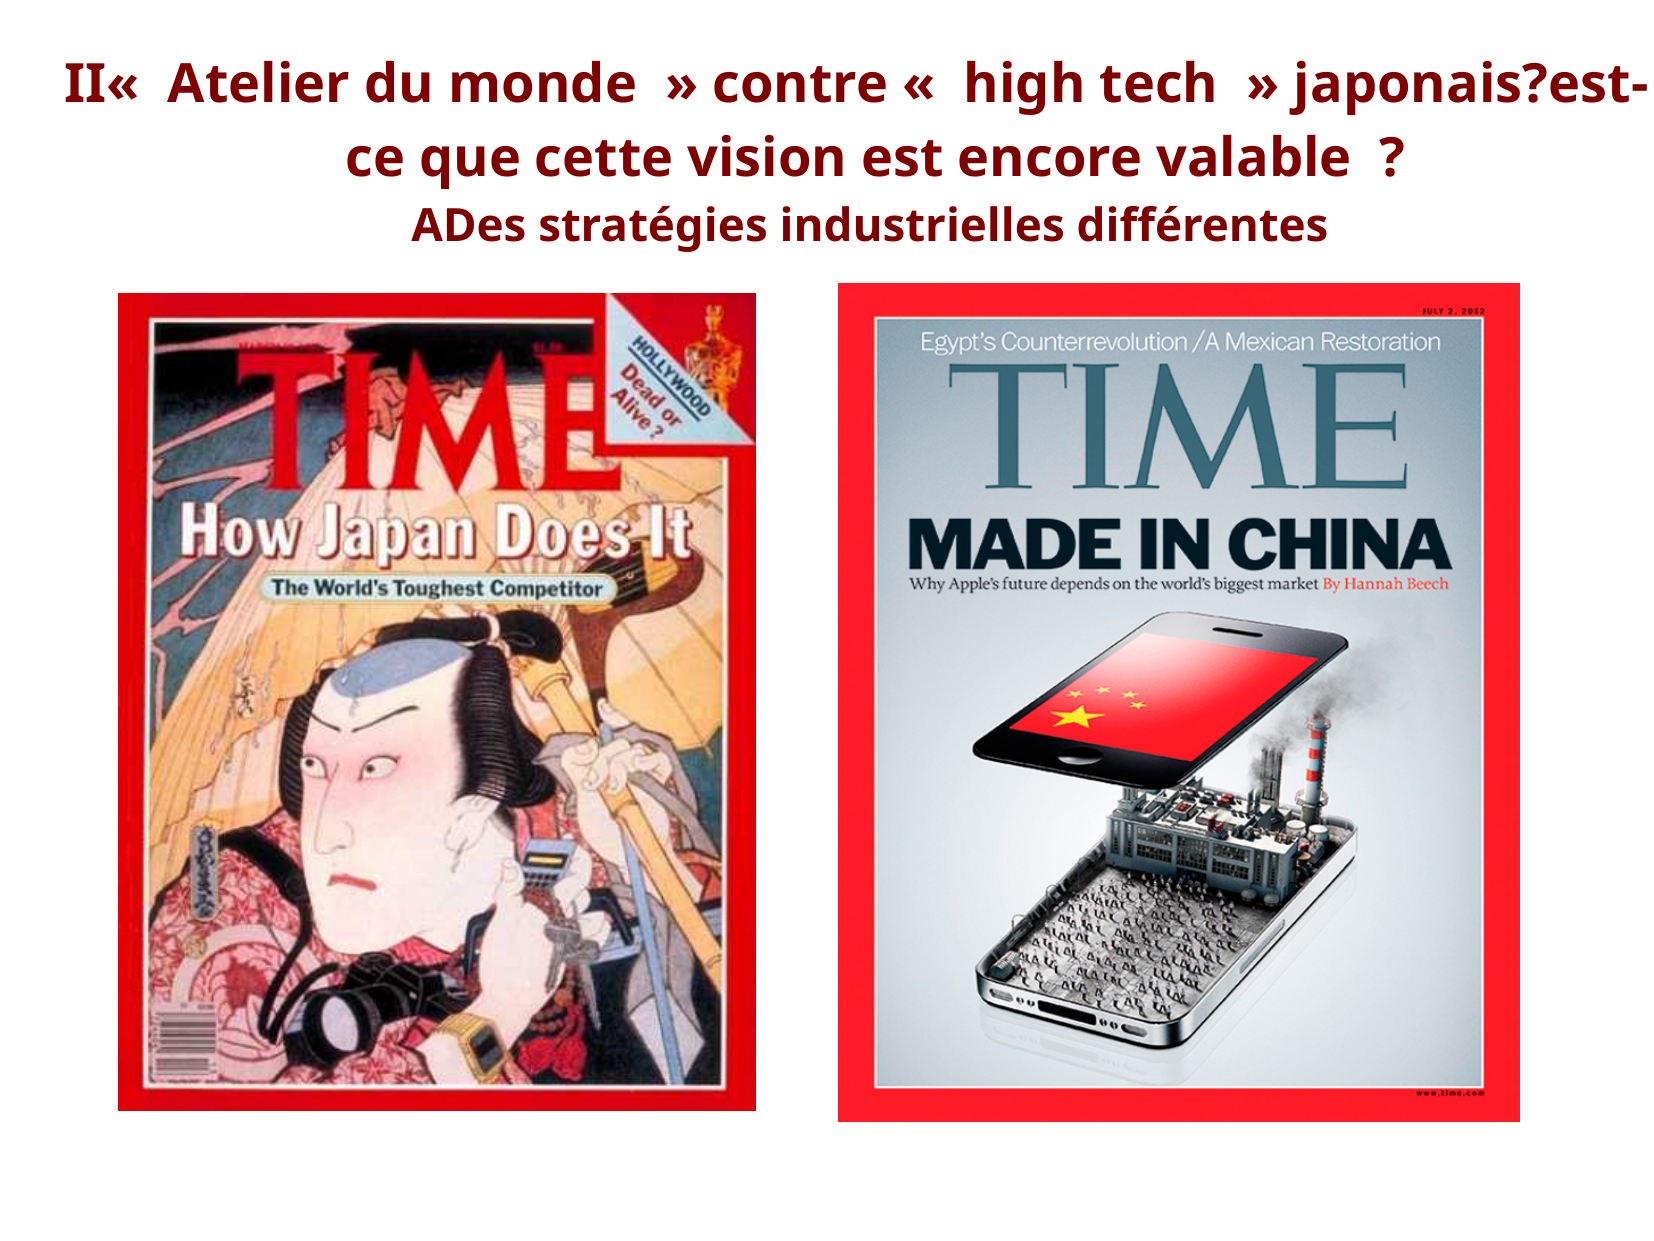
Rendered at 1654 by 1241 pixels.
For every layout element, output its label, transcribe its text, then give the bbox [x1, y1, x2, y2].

picture [118, 293, 756, 1111]
title II« Atelier du monde » contre « high tech » japonais?est-ce que cette vision est encore valable ? ADes stratégies industrielles différentes [23, 42, 1654, 258]
picture [838, 283, 1520, 1122]
